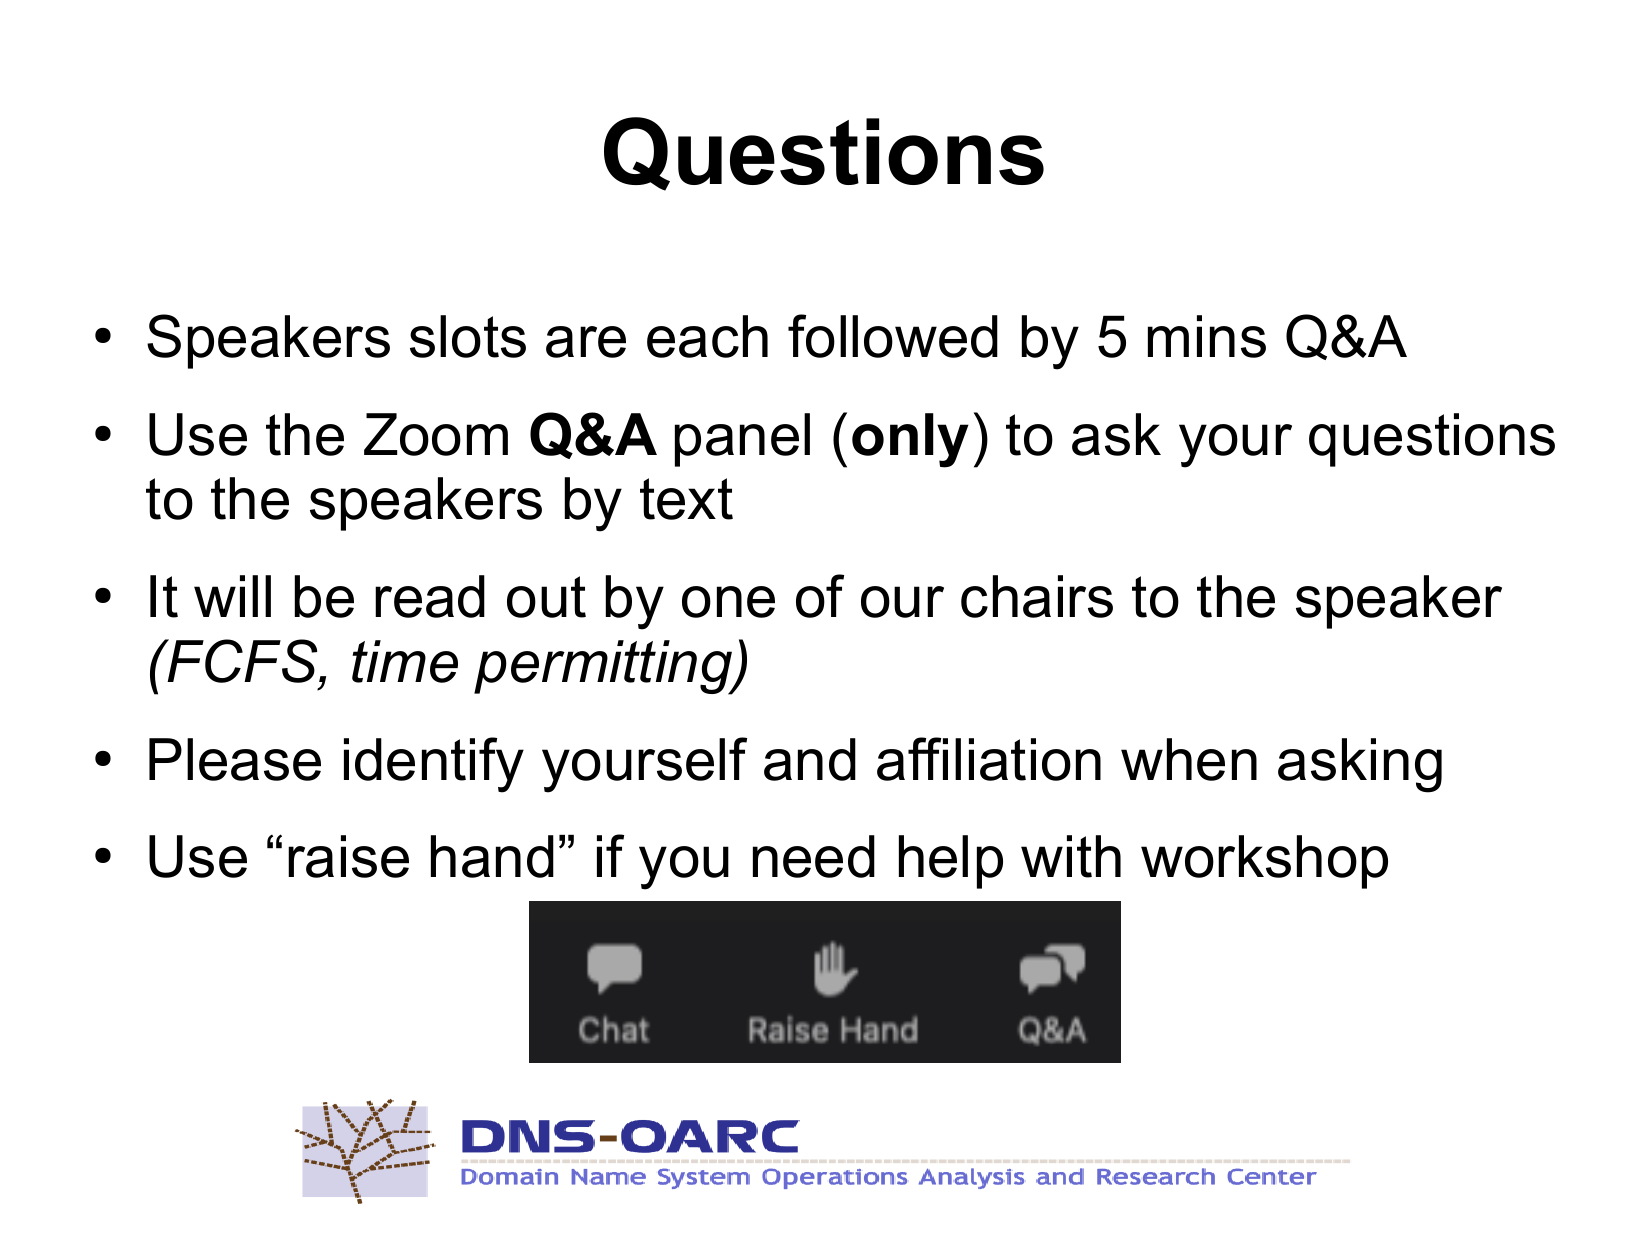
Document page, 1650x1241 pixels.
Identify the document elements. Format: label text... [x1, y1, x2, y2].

picture [235, 1092, 1385, 1211]
title Questions [82, 49, 1568, 207]
picture [529, 901, 1121, 1063]
list Speakers slots are each followed by 5 mins Q&A Use the Zoom Q&A panel (only) to ask your questions to the speakers by text It will be read out by one of our chairs to the speaker (FCFS, time permitting) Please identify yourself and affiliation when asking Use “raise hand” if you need help with workshop [75, 207, 1576, 922]
